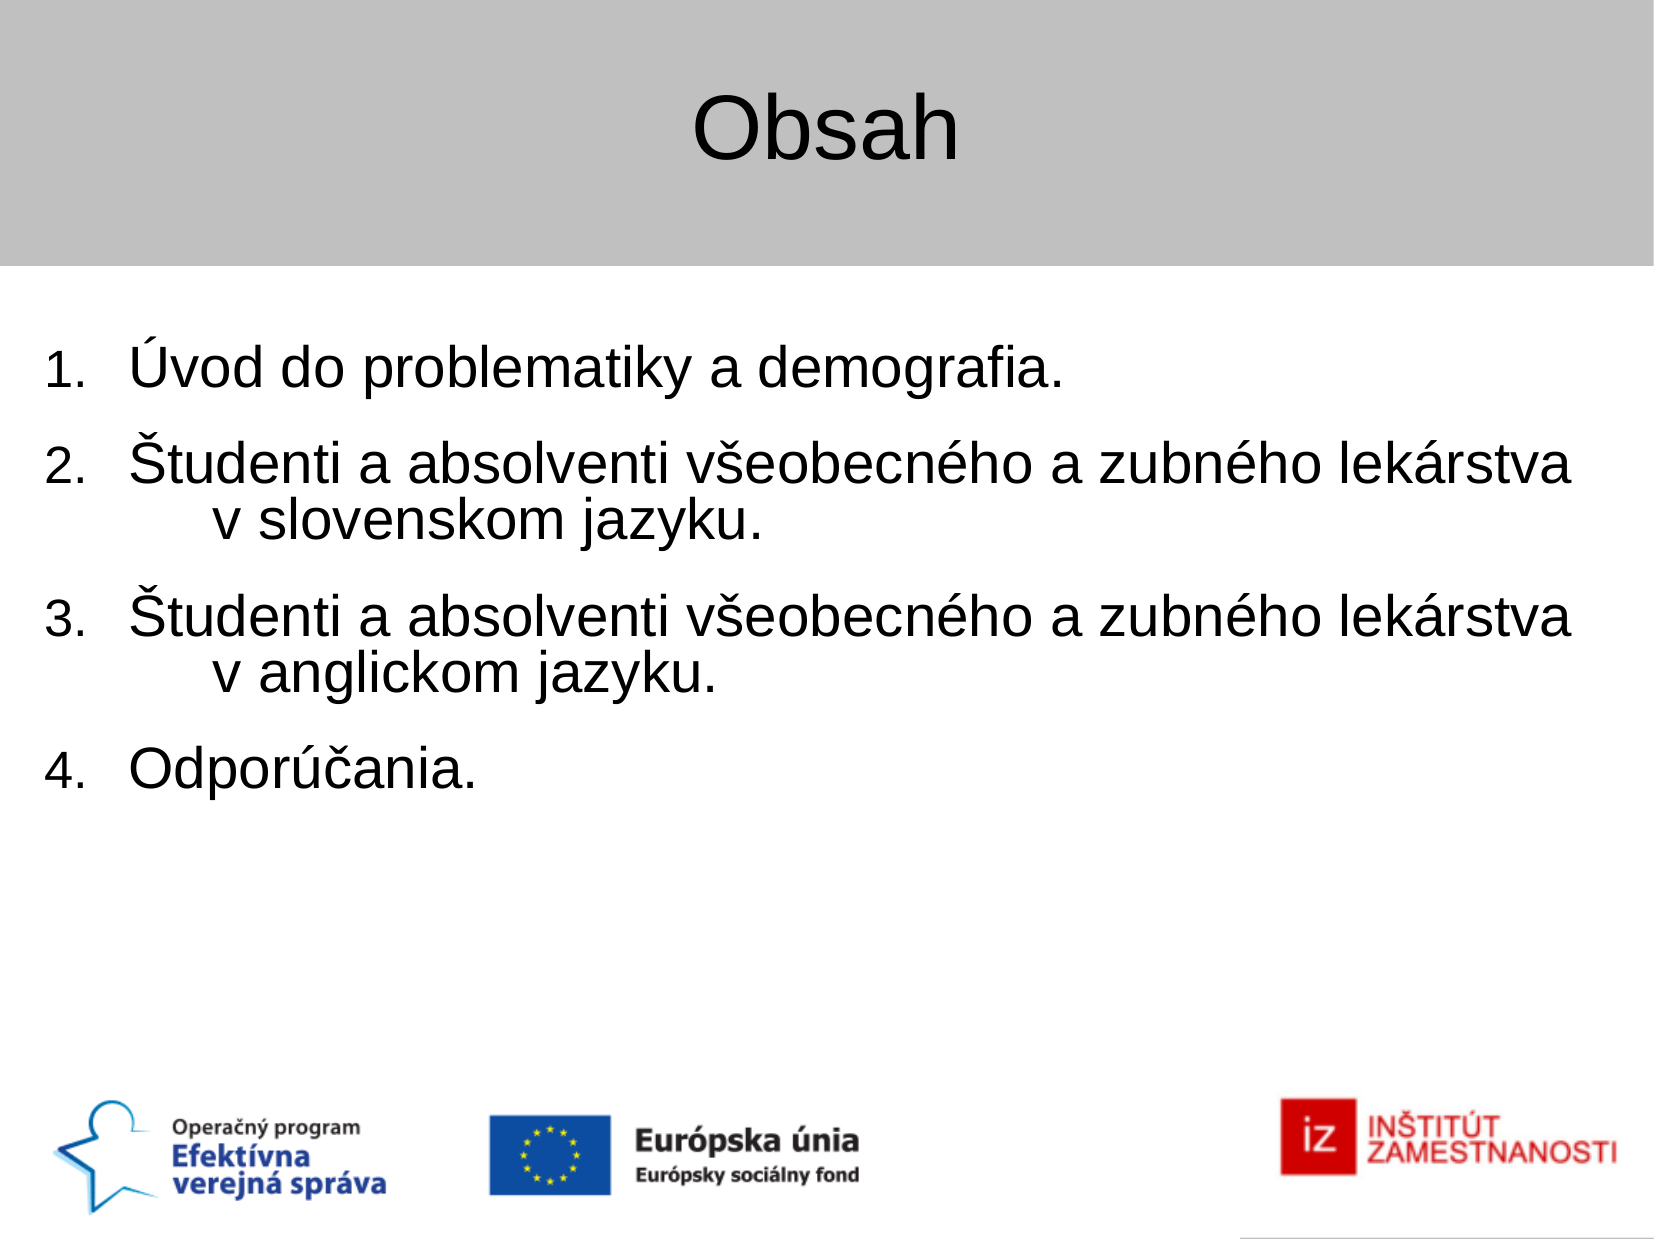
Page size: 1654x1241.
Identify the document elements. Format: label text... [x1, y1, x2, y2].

title Obsah [88, 29, 1565, 237]
picture [29, 1062, 886, 1241]
picture [1240, 1033, 1654, 1241]
list Úvod do problematiky a demografia. Študenti a absolventi všeobecného a zubného lekárstva v slovenskom jazyku. Študenti a absolventi všeobecného a zubného lekárstva v anglickom jazyku. Odporúčania. [44, 342, 1610, 809]
